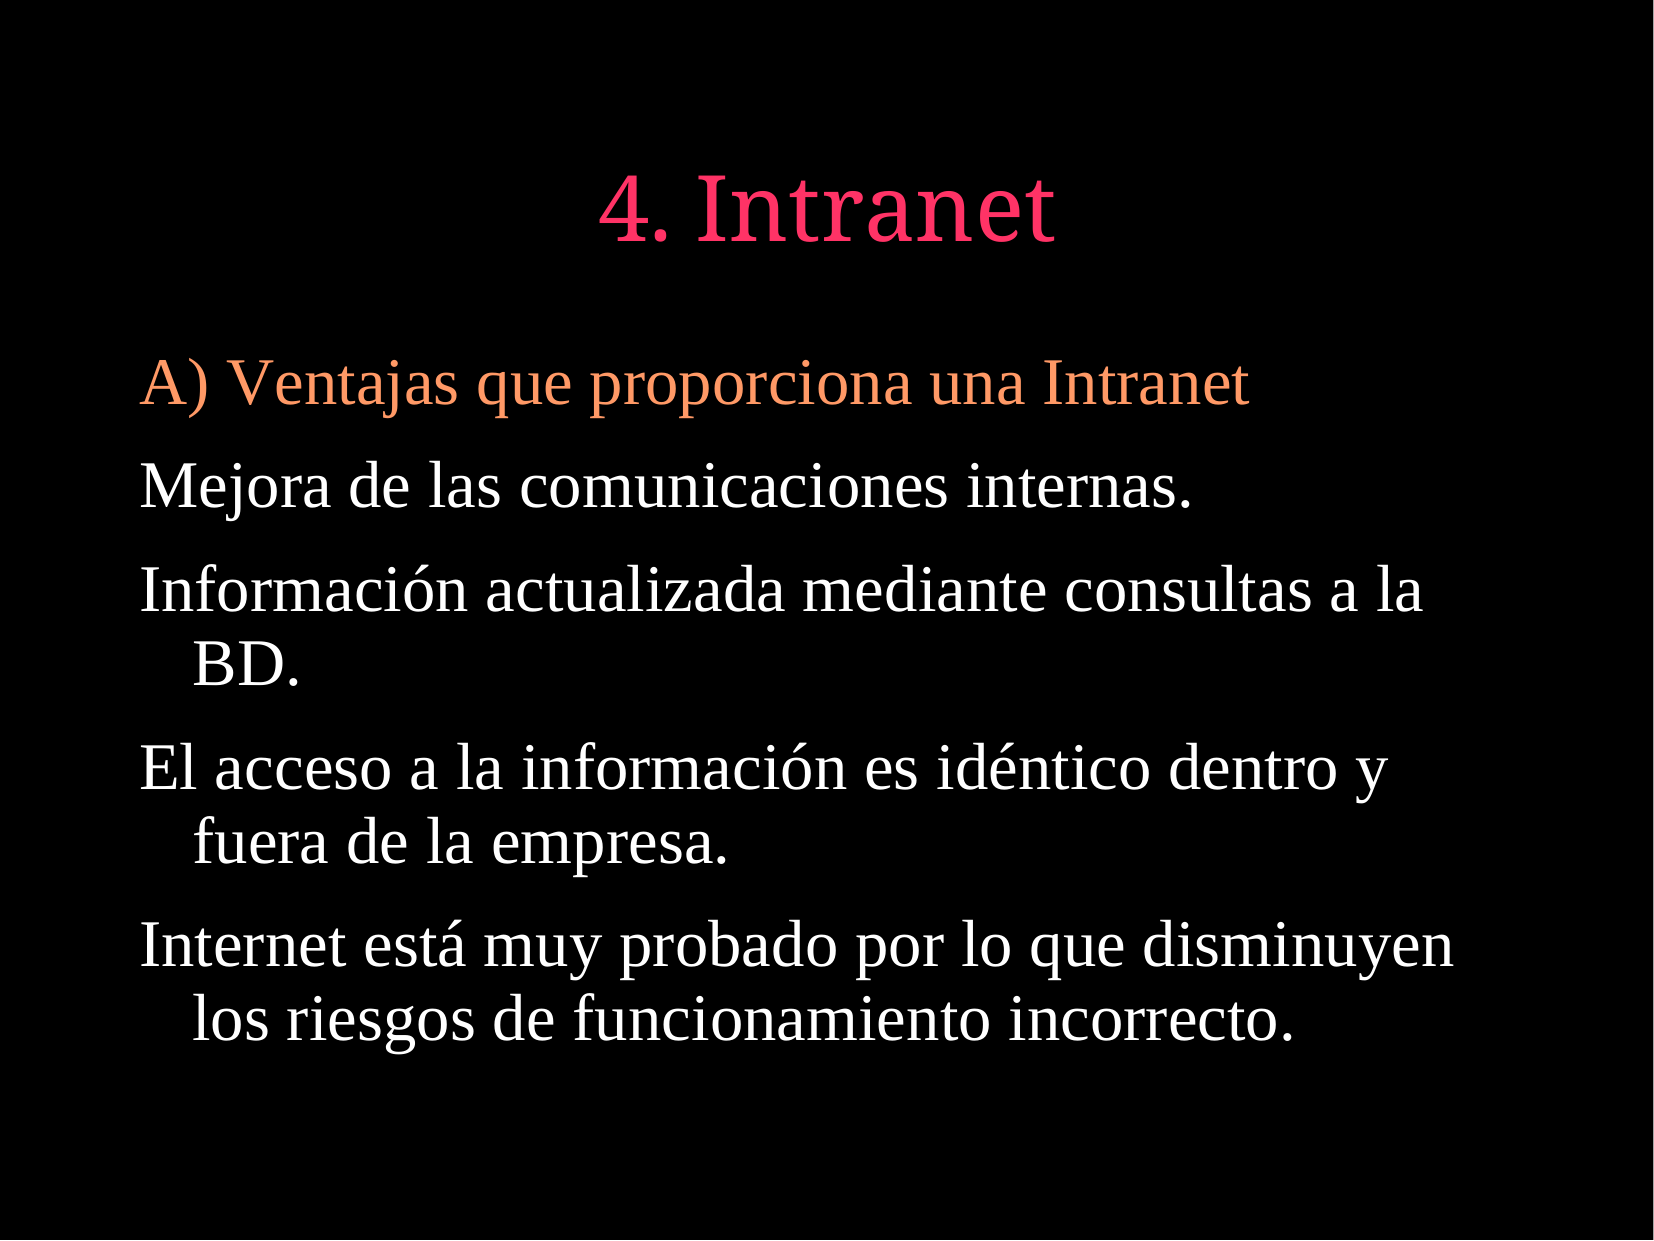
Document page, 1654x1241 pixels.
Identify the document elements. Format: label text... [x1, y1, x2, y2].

list A) Ventajas que proporciona una Intranet Mejora de las comunicaciones internas. Información actualizada mediante consultas a la BD. El acceso a la información es idéntico dentro y fuera de la empresa. Internet está muy probado por lo que disminuyen los riesgos de funcionamiento incorrecto. [121, 344, 1534, 1127]
title 4. Intranet [121, 102, 1534, 311]
